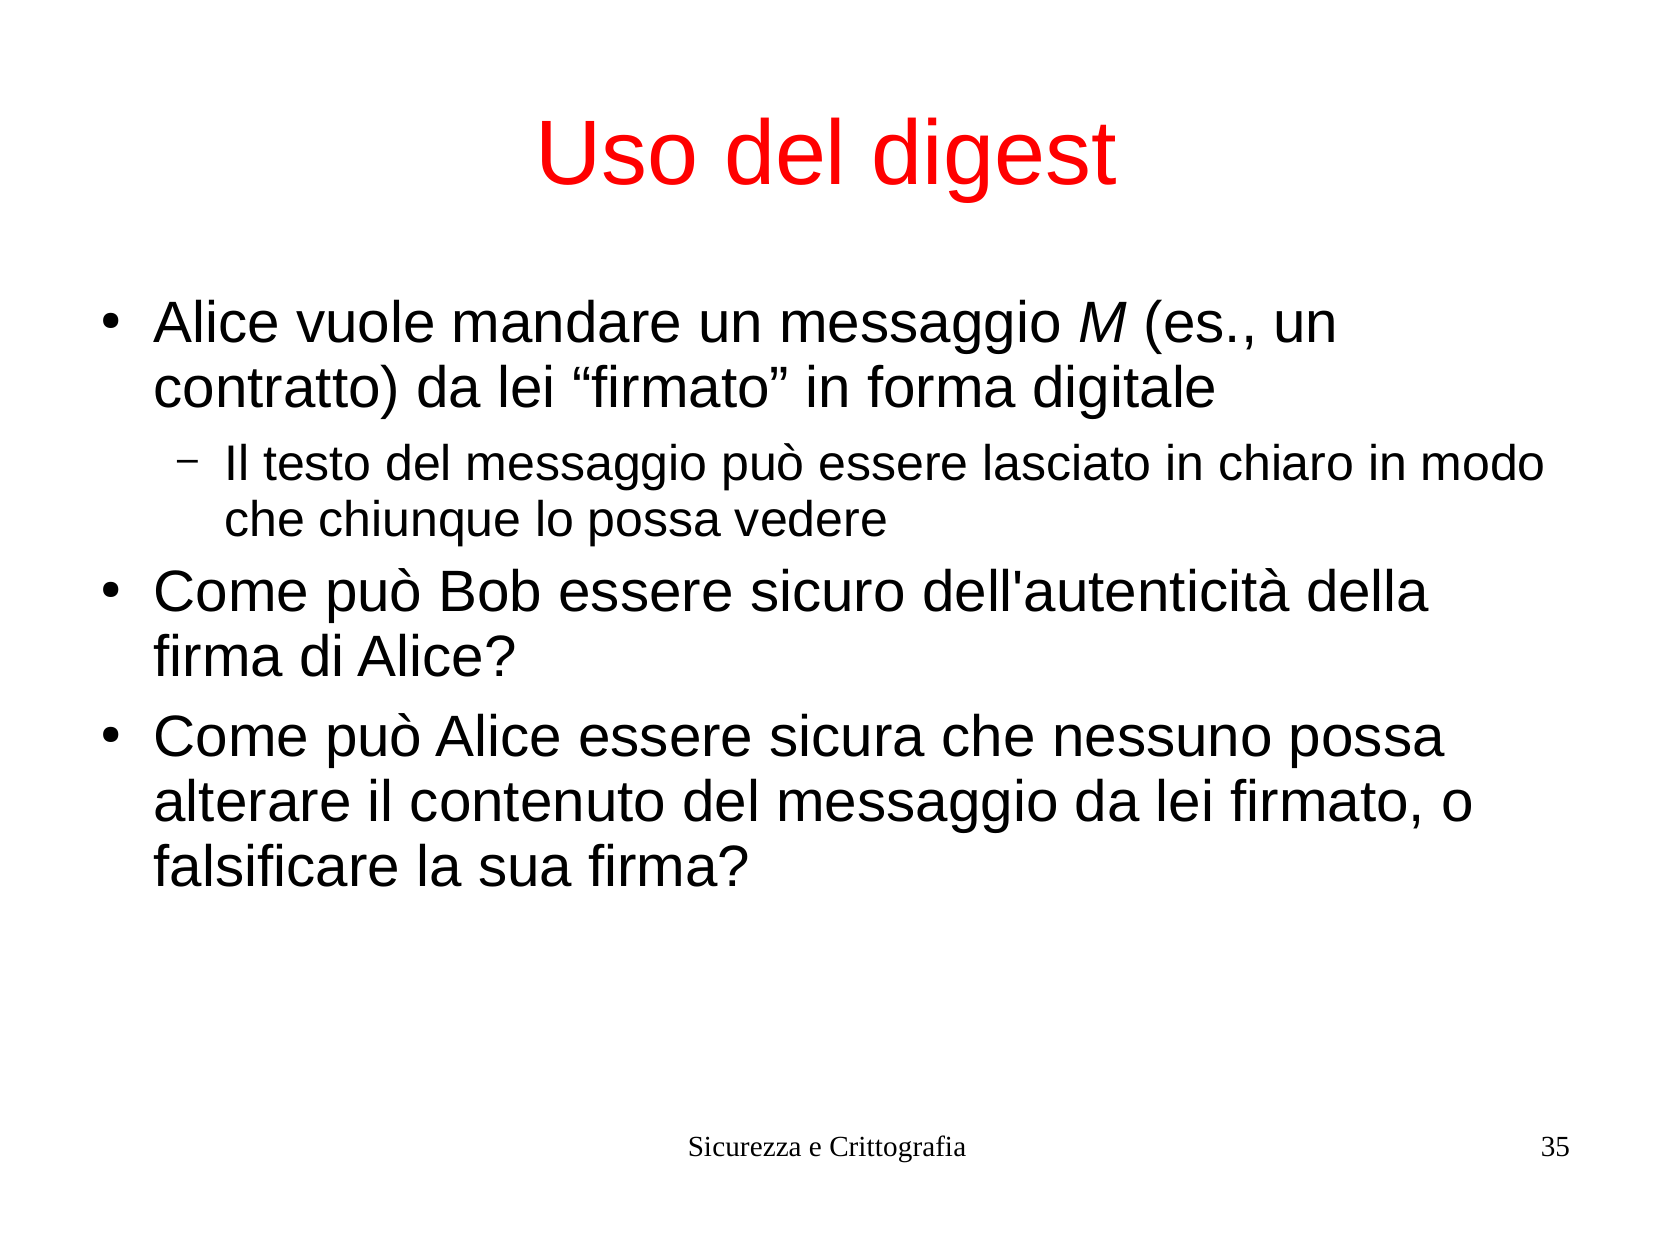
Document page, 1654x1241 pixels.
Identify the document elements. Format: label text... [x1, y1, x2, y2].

list Alice vuole mandare un messaggio M (es., un contratto) da lei “firmato” in forma digitale Il testo del messaggio può essere lasciato in chiaro in modo che chiunque lo possa vedere Come può Bob essere sicuro dell'autenticità della firma di Alice? Come può Alice essere sicura che nessuno possa alterare il contenuto del messaggio da lei firmato, o falsificare la sua firma? [82, 290, 1571, 1109]
title Uso del digest [82, 49, 1571, 257]
